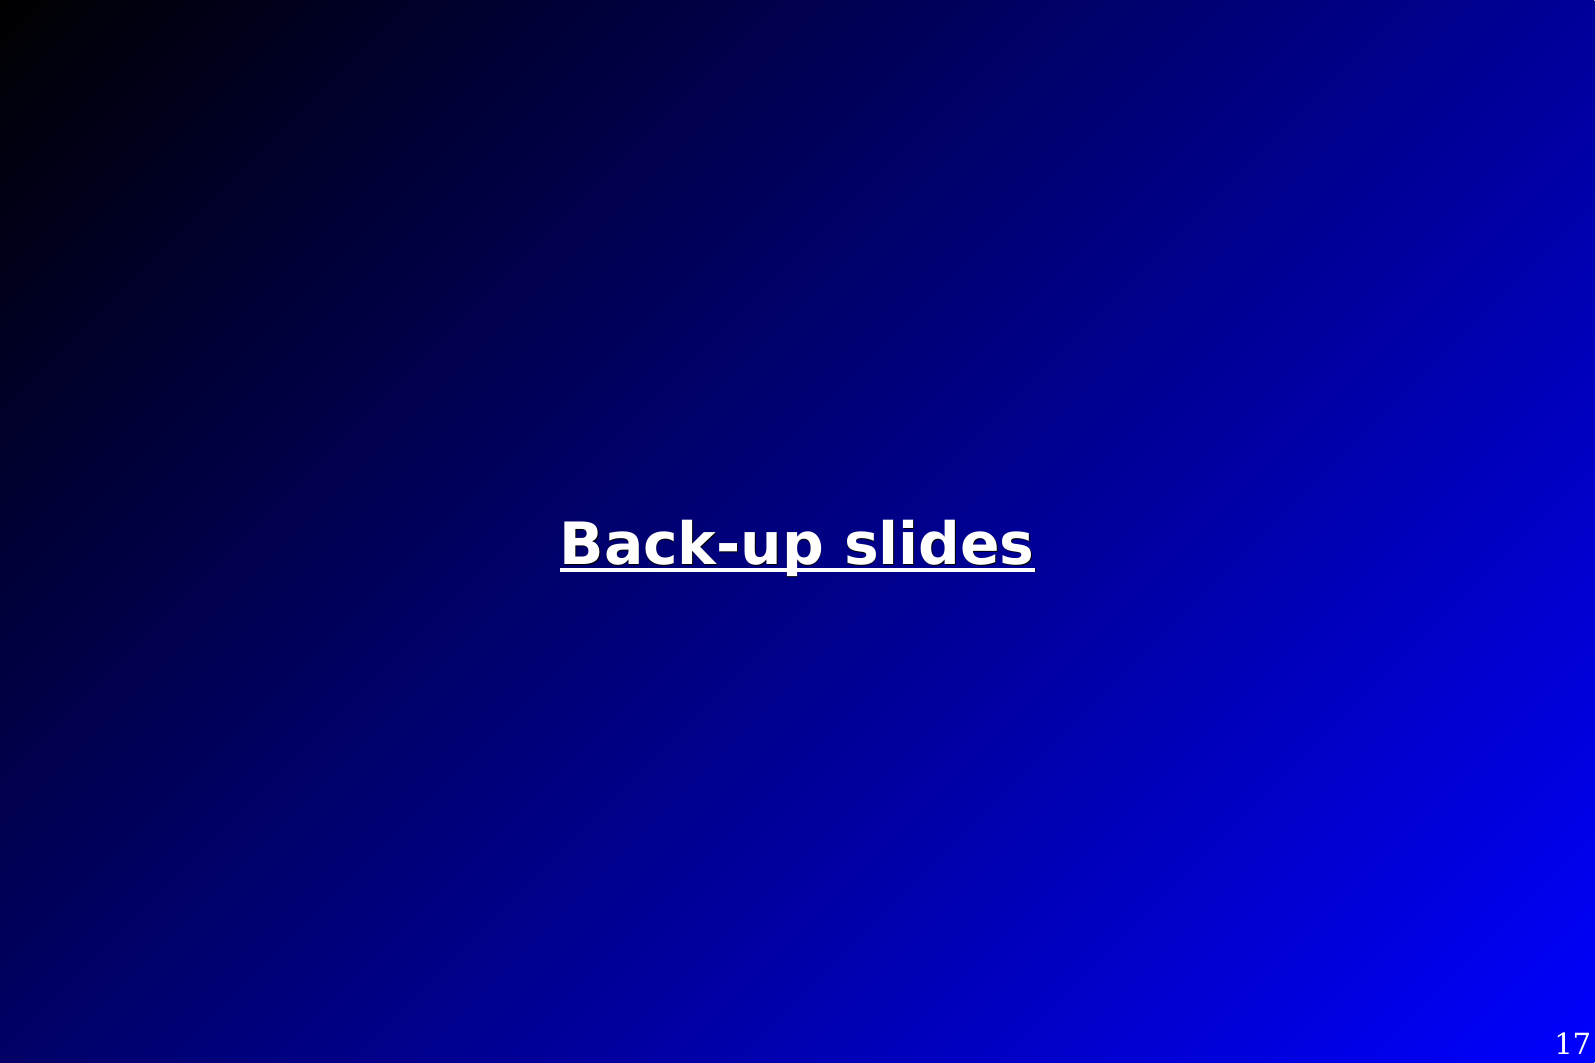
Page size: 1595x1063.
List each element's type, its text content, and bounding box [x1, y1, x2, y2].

title Back-up slides [79, 463, 1515, 626]
